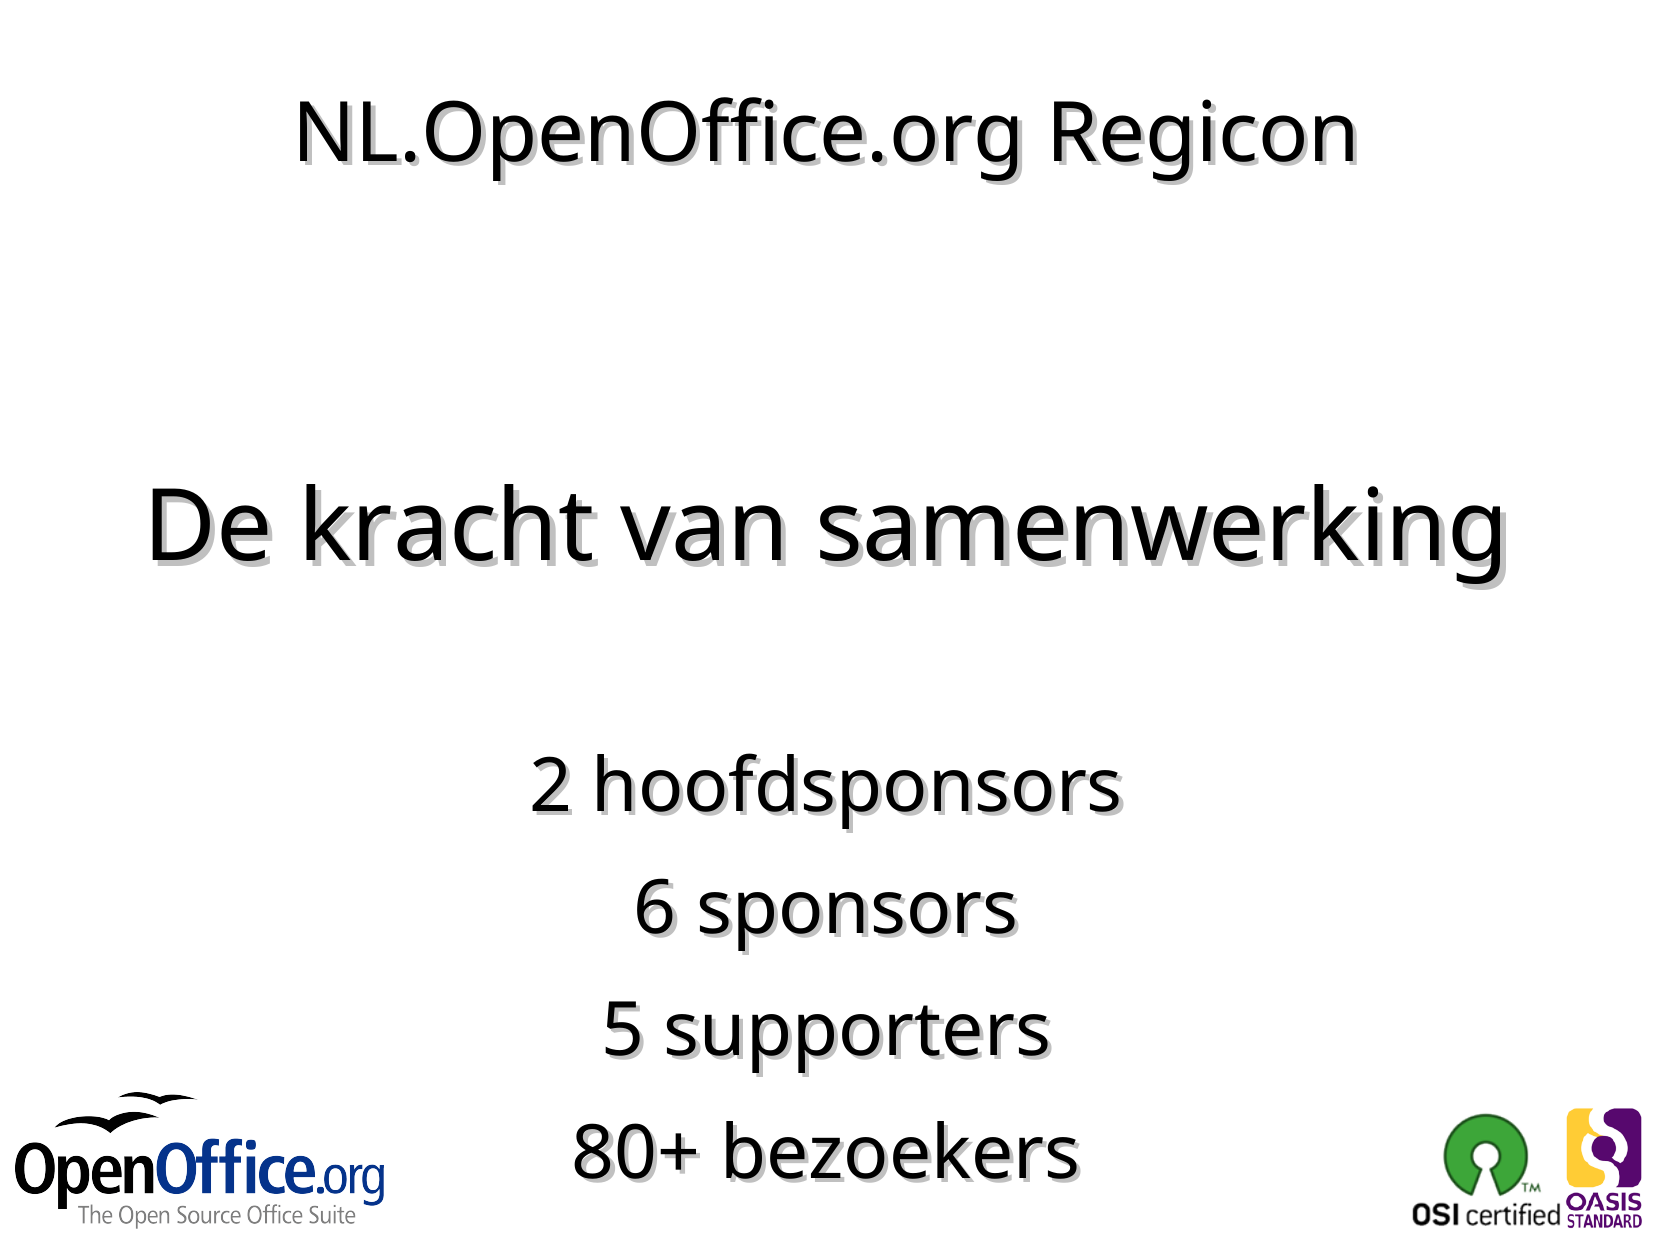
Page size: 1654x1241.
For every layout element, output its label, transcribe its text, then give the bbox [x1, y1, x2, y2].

list De kracht van samenwerking 2 hoofdsponsors 6 sponsors 5 supporters 80+ bezoekers [82, 295, 1571, 1116]
picture [15, 1092, 384, 1229]
picture [1405, 1102, 1654, 1238]
title NL.OpenOffice.org Regicon [82, 49, 1571, 207]
